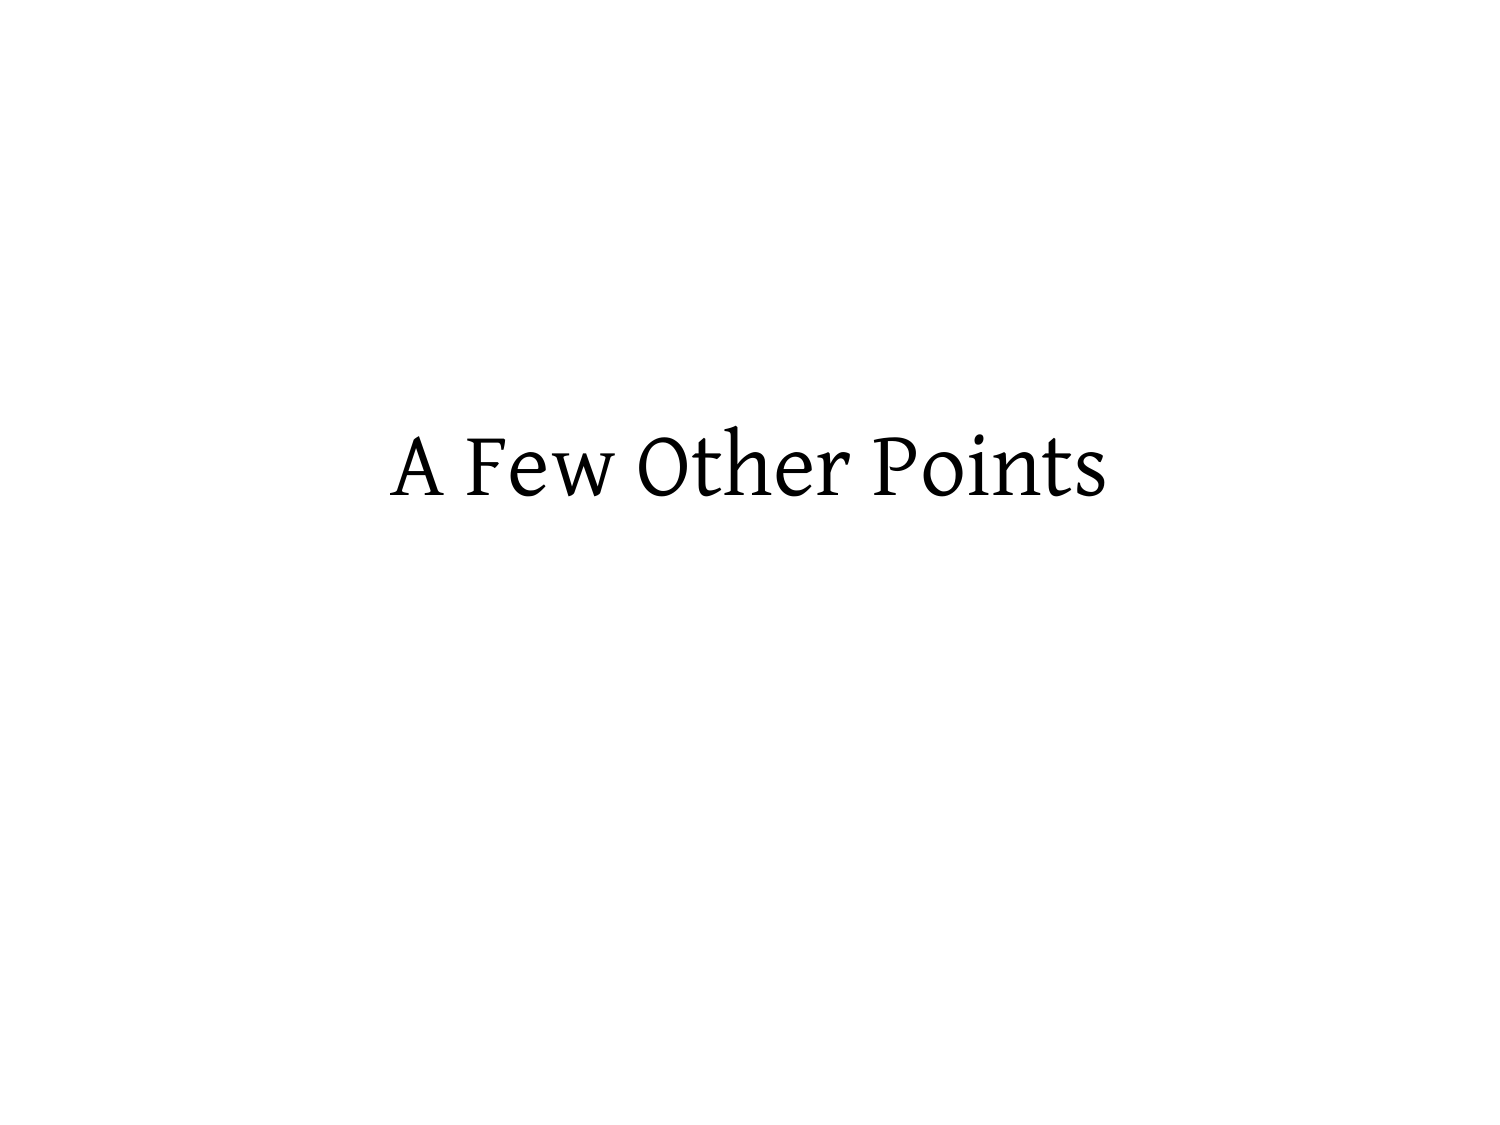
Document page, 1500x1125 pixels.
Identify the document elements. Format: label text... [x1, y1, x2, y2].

title A Few Other Points [112, 375, 1388, 563]
